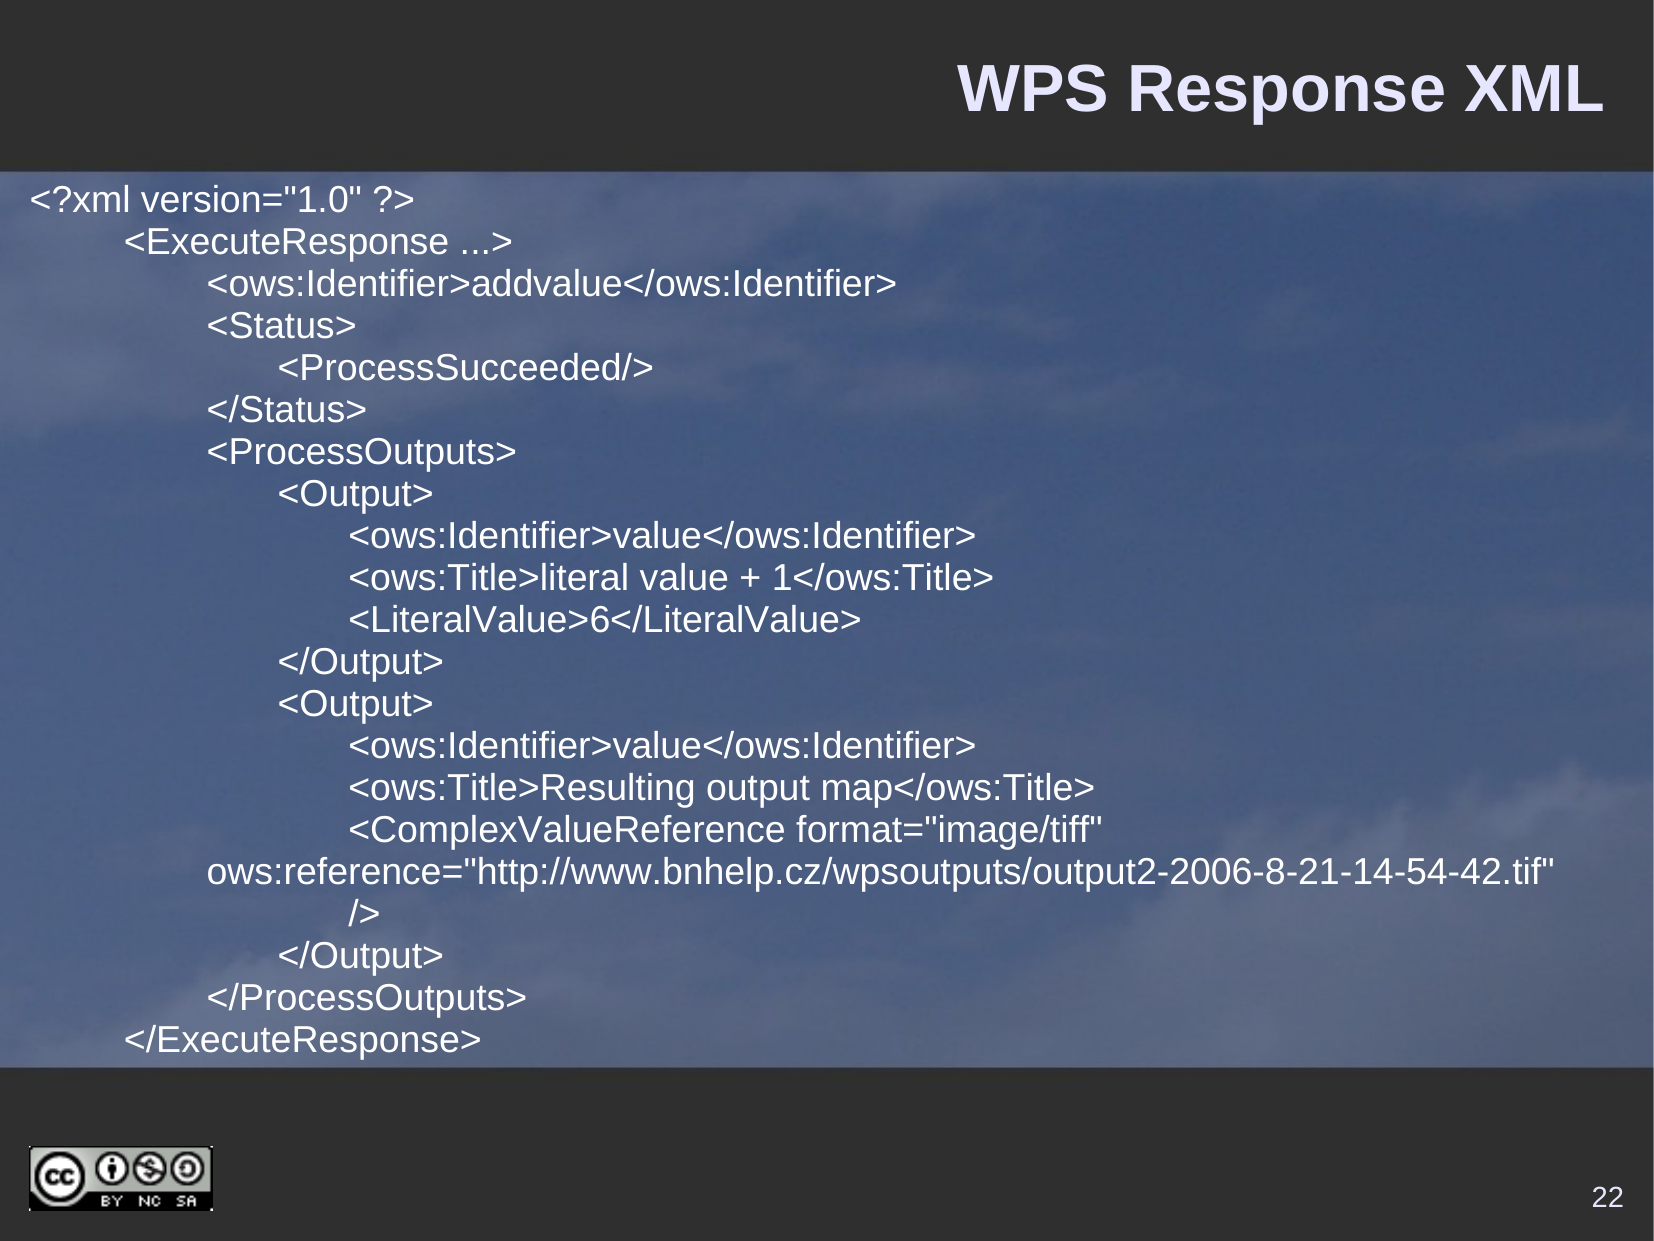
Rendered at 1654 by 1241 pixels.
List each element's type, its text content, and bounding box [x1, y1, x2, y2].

title WPS Response XML [29, 29, 1625, 148]
picture [0, 0, 1654, 1241]
subtitle <?xml version="1.0" ?> <ExecuteResponse ...> <ows:Identifier>addvalue</ows:Identifier> <Status> <ProcessSucceeded/> </Status> <ProcessOutputs> <Output> <ows:Identifier>value</ows:Identifier> <ows:Title>literal value + 1</ows:Title> <LiteralValue>6</LiteralValue> </Output> <Output> <ows:Identifier>value</ows:Identifier> <ows:Title>Resulting output map</ows:Title> <ComplexValueReference format="image/tiff" ows:reference="http://www.bnhelp.cz/wpsoutputs/output2-2006-8-21-14-54-42.tif" /> </Output> </ProcessOutputs> </ExecuteResponse> [29, 176, 1625, 1063]
